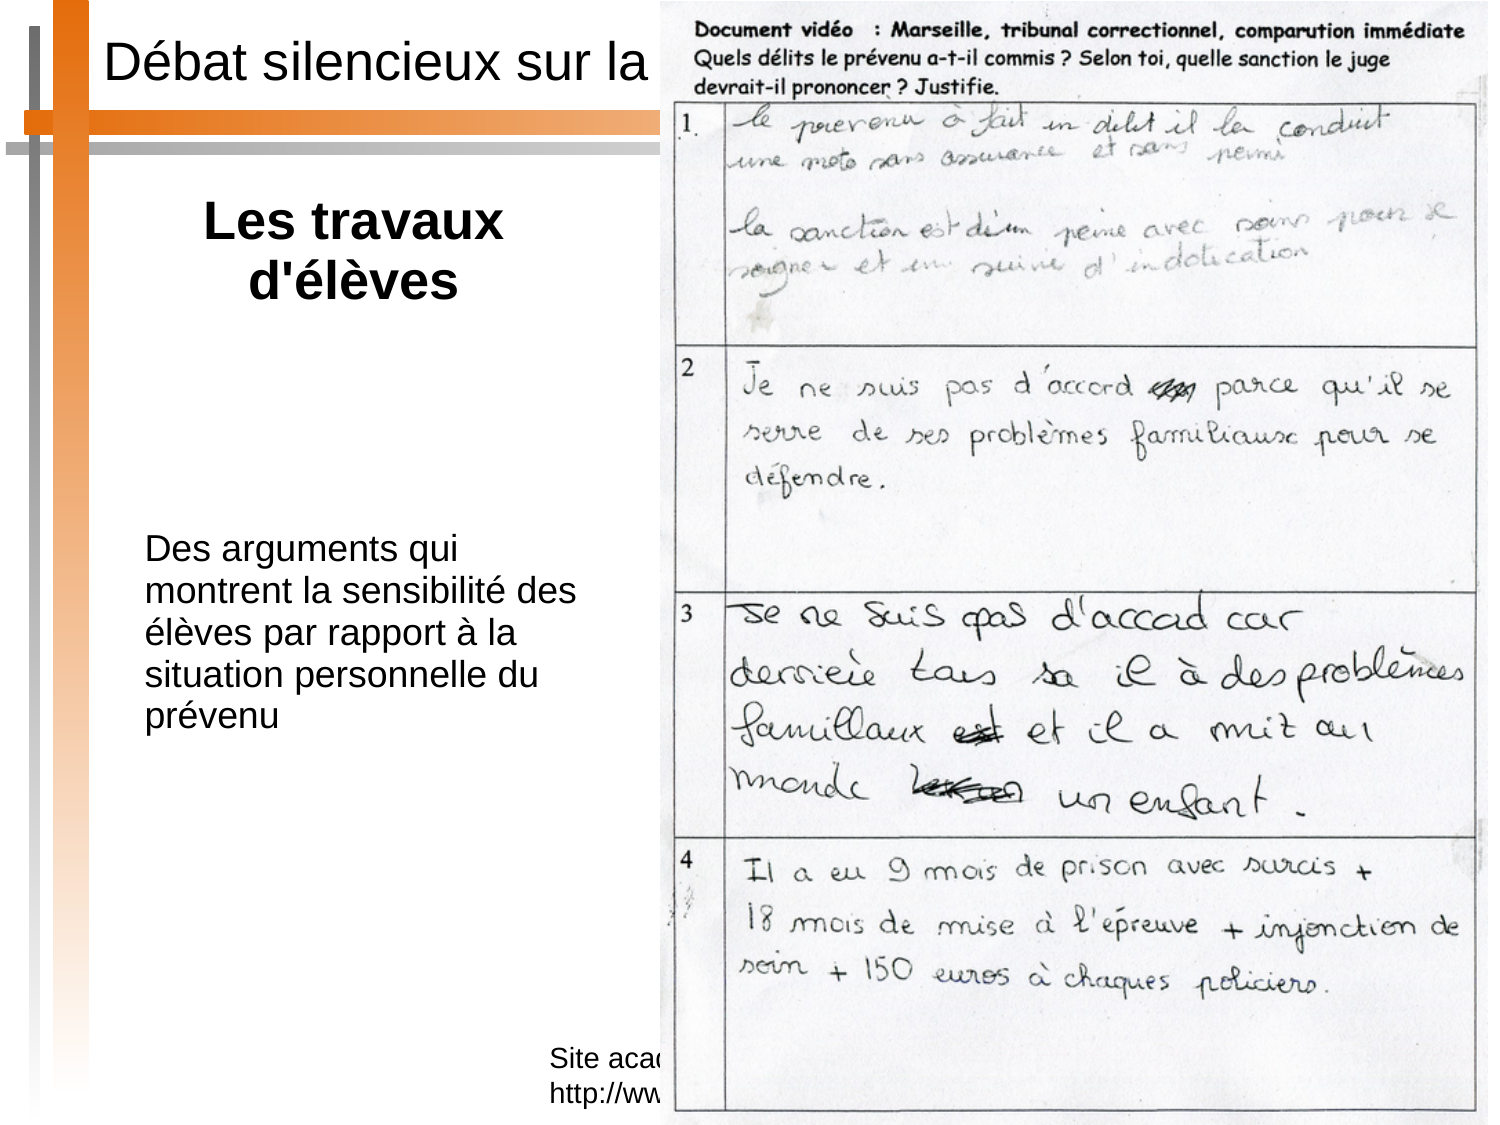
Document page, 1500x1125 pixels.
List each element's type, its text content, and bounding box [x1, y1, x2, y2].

text_box Débat silencieux sur la justice [89, 23, 660, 99]
text_box Site académique d’histoire-géographie : Terre Ouverte http://www.pedagogie.ac-aix-marseille.fr/jcms/c_43559/fr/accueil [534, 1031, 660, 1117]
text_box Des arguments qui montrent la sensibilité des élèves par rapport à la situation personnelle du prévenu [129, 519, 626, 745]
text_box [5, 0, 660, 1121]
picture [660, 0, 1488, 1125]
text_box Les travaux d'élèves [118, 183, 591, 322]
